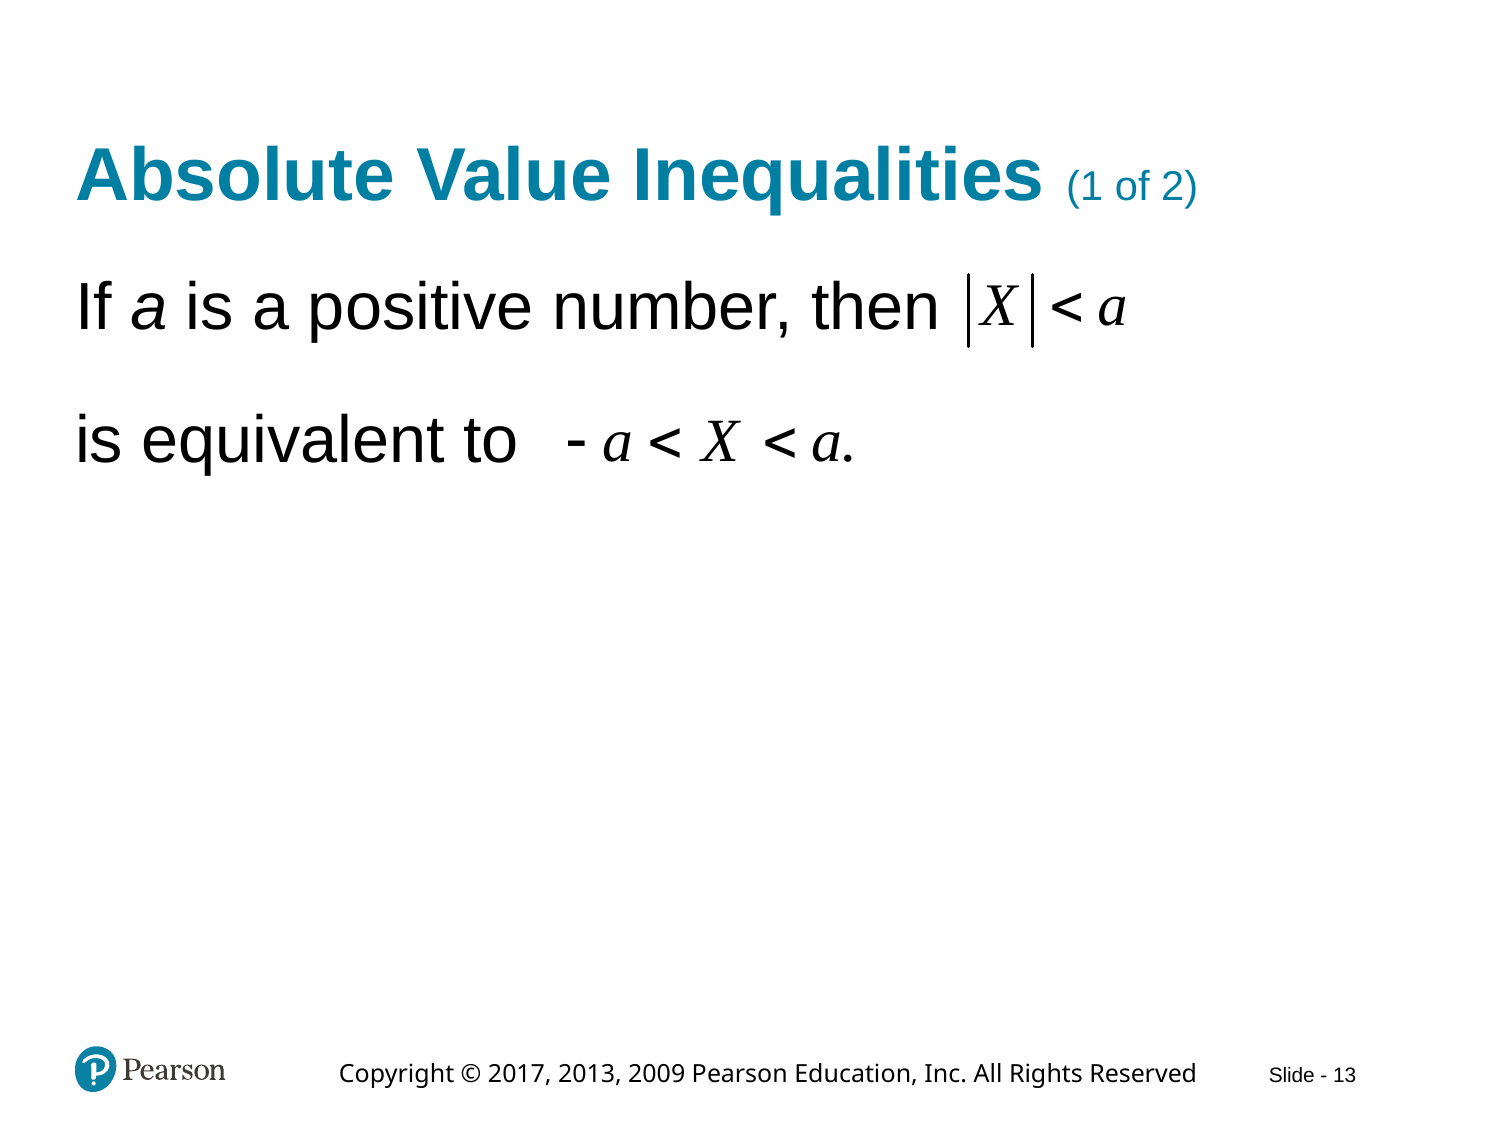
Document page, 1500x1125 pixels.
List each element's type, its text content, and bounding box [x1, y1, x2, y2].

title Absolute Value Inequalities (1 of 2) [75, 35, 1425, 216]
list If a is a positive number, then [75, 262, 963, 346]
list is equivalent to [75, 395, 538, 479]
chart [962, 269, 1133, 352]
chart [562, 414, 857, 469]
